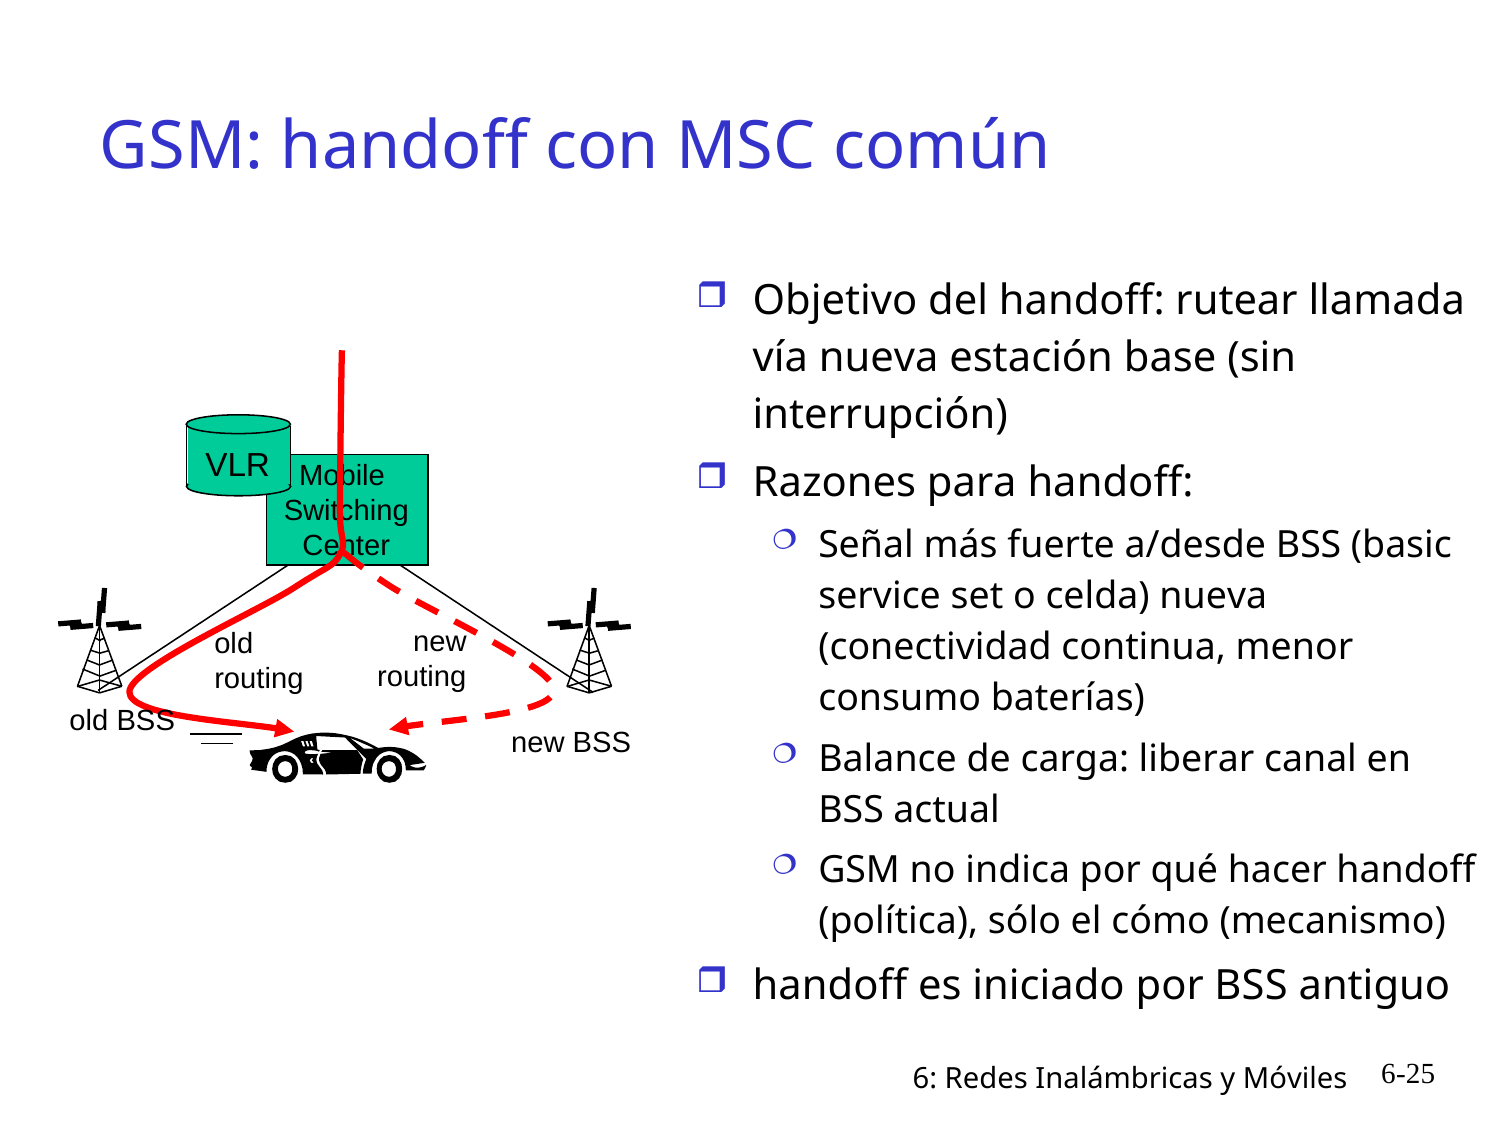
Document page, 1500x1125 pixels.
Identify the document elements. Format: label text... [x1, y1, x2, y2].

text_box GSM: handoff con MSC común [85, 47, 1361, 236]
text_box VLR [190, 435, 286, 492]
picture [249, 726, 427, 783]
list Objetivo del handoff: rutear llamada vía nueva estación base (sin interrupción) Razones para handoff: Señal más fuerte a/desde BSS (basic service set o celda) nueva (conectividad continua, menor consumo baterías) Balance de carga: liberar canal en BSS actual GSM no indica por qué hacer handoff (política), sólo el cómo (mecanismo) handoff es iniciado por BSS antiguo [681, 262, 1500, 1069]
text_box Mobile Switching Center [266, 448, 339, 570]
text_box new BSS [496, 715, 647, 766]
text_box old BSS [54, 693, 190, 745]
text_box old routing [199, 616, 319, 702]
text_box new routing [362, 614, 482, 700]
text_box Mobile Switching Center [343, 448, 427, 570]
